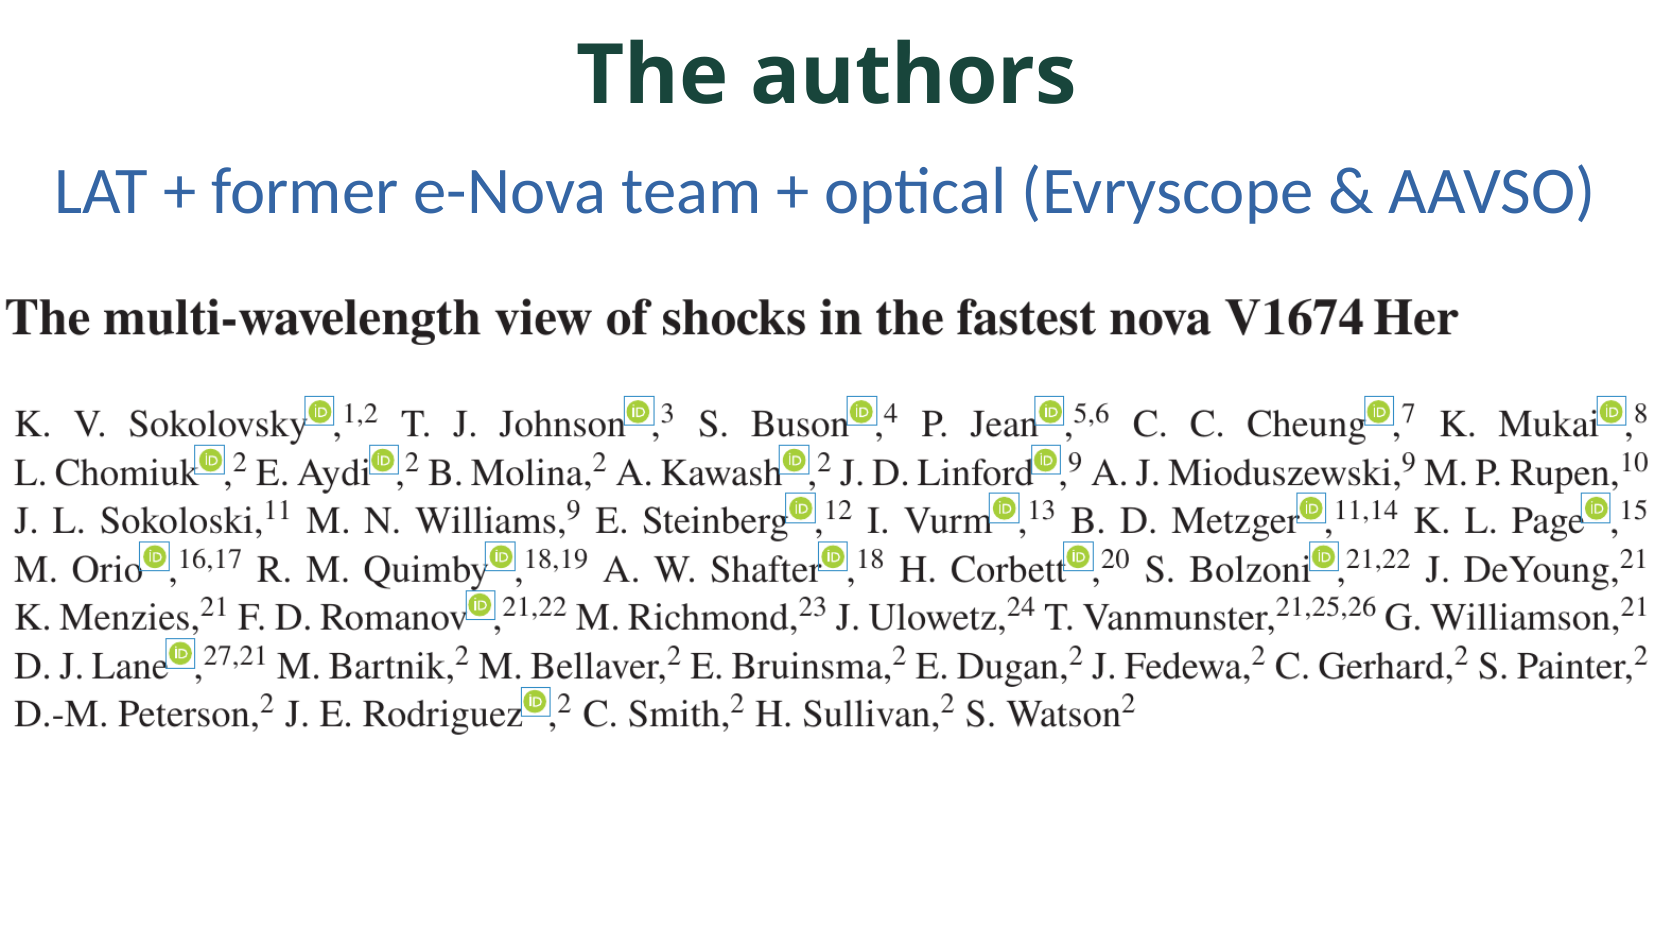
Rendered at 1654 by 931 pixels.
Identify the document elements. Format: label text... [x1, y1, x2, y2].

title The authors [0, 25, 1654, 116]
picture [0, 295, 1654, 738]
text_box LAT + former e-Nova team + optical (Evryscope & AAVSO) [54, 150, 1600, 243]
